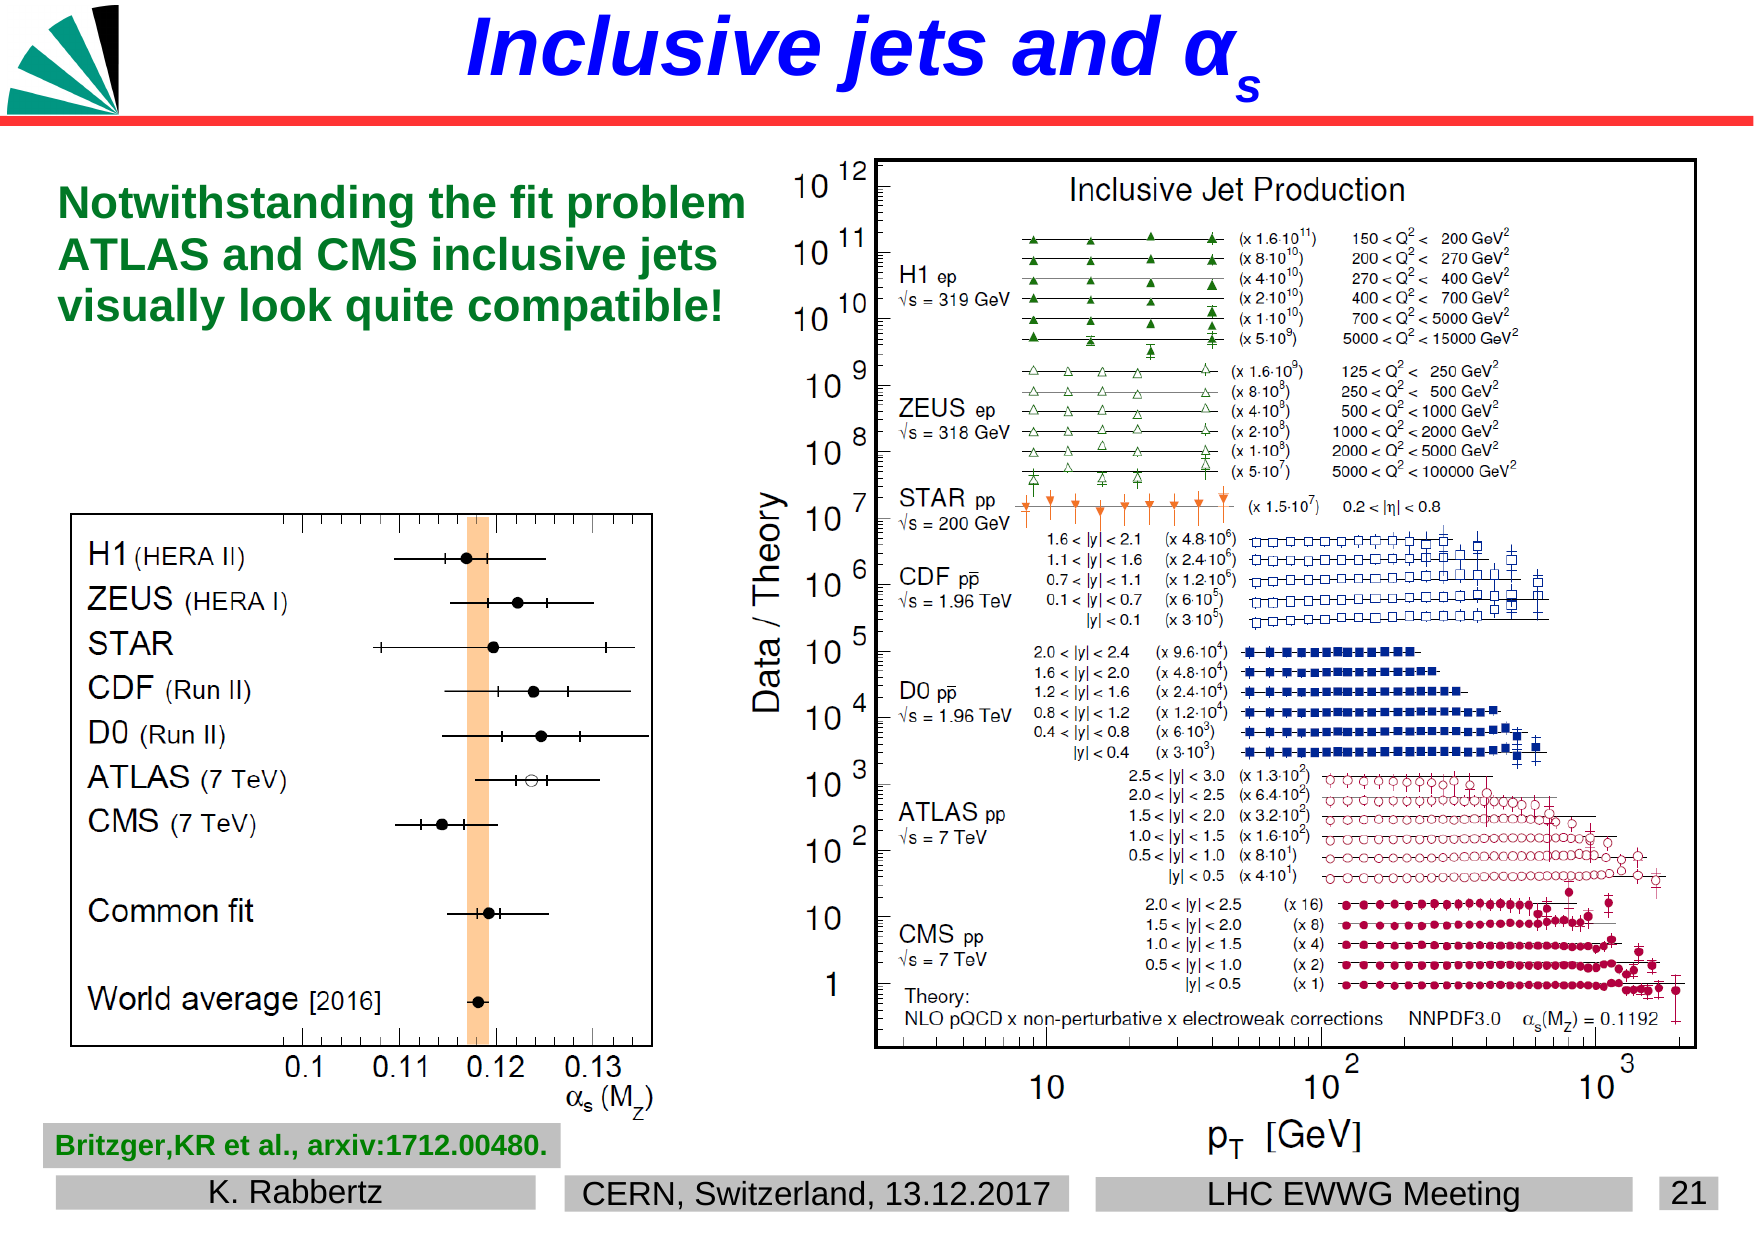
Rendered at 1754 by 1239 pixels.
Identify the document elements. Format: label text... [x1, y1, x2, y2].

title Inclusive jets and αs [123, 0, 1606, 114]
picture [7, 5, 119, 116]
text_box Britzger,KR et al., arxiv:1712.00480. [43, 1123, 560, 1169]
text_box Notwithstanding the fit problem ATLAS and CMS inclusive jets visually look quite compatible! [45, 171, 760, 337]
picture [740, 152, 1707, 1164]
picture [63, 508, 667, 1130]
